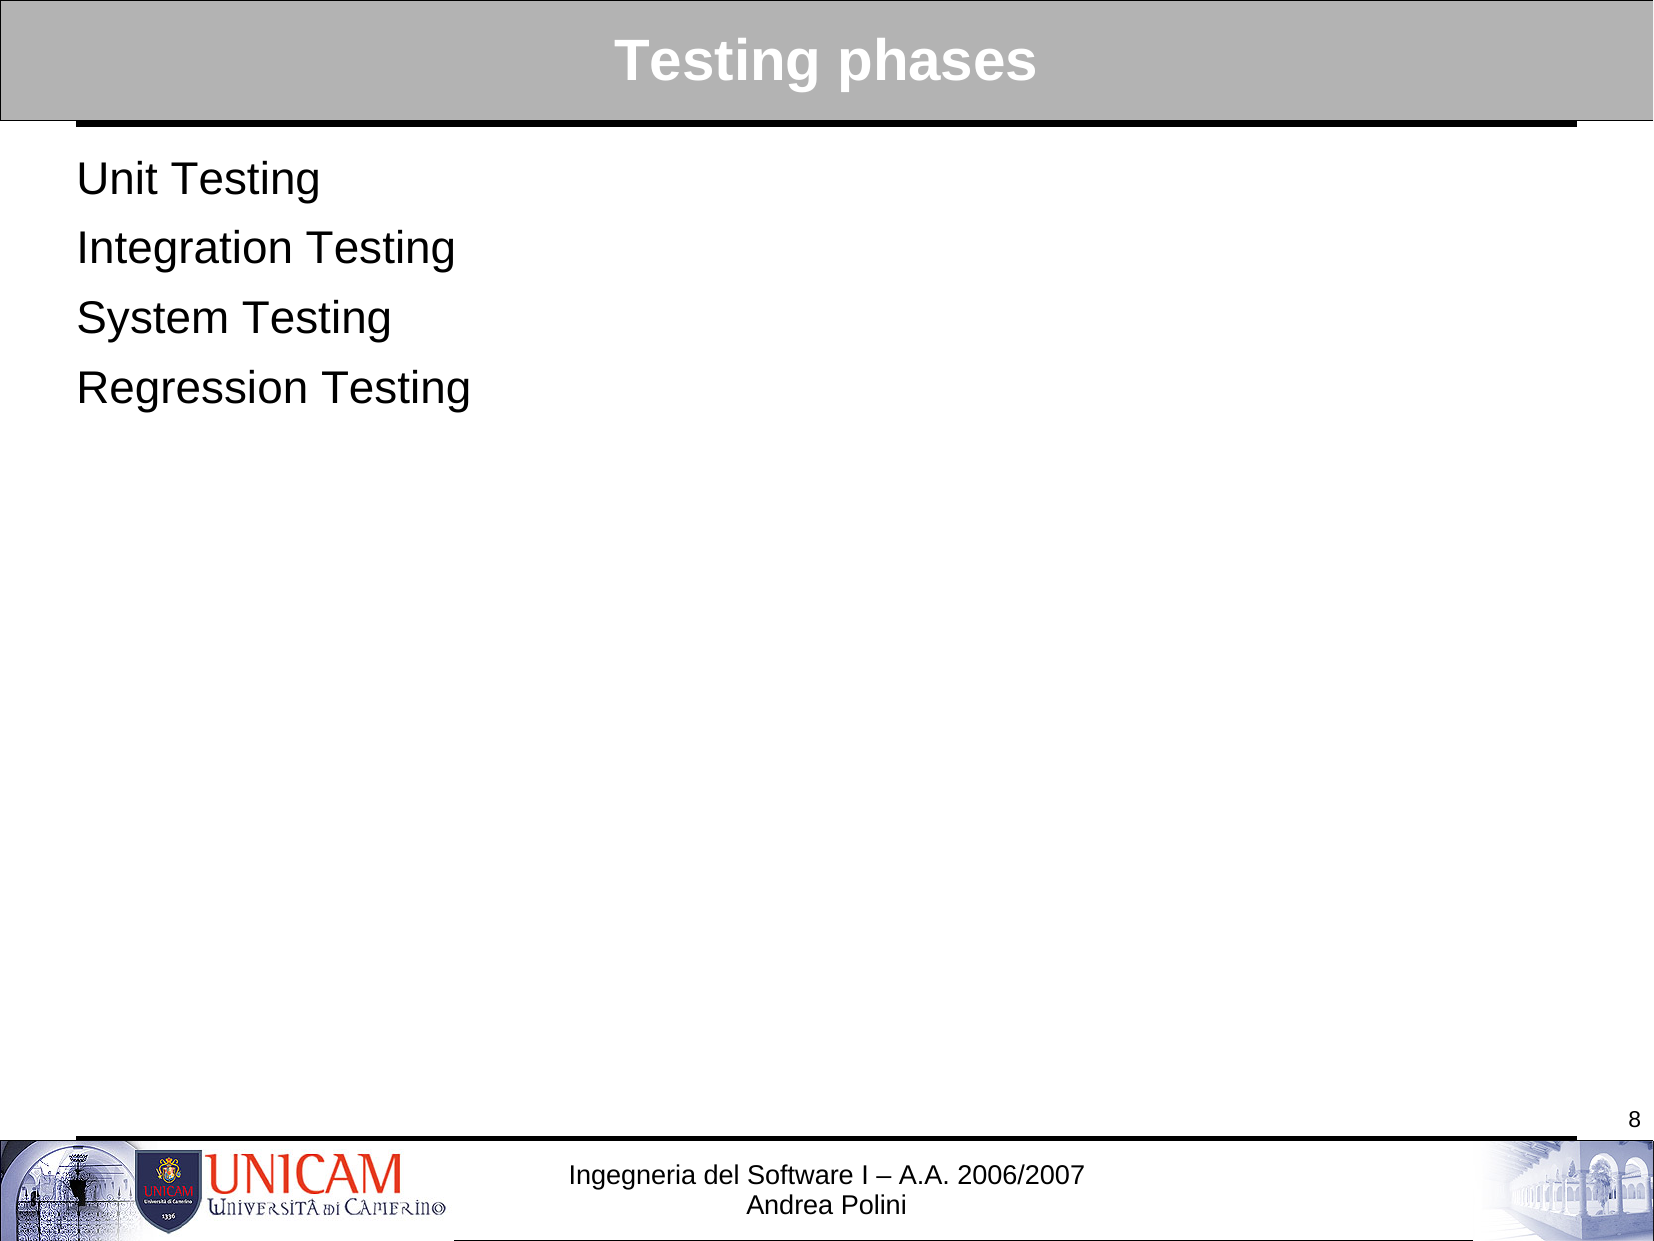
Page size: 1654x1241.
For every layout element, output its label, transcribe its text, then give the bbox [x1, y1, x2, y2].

title Testing phases [0, 0, 1653, 121]
picture [1473, 1141, 1654, 1241]
picture [0, 1141, 454, 1241]
list Unit Testing Integration Testing System Testing Regression Testing [76, 152, 1577, 671]
